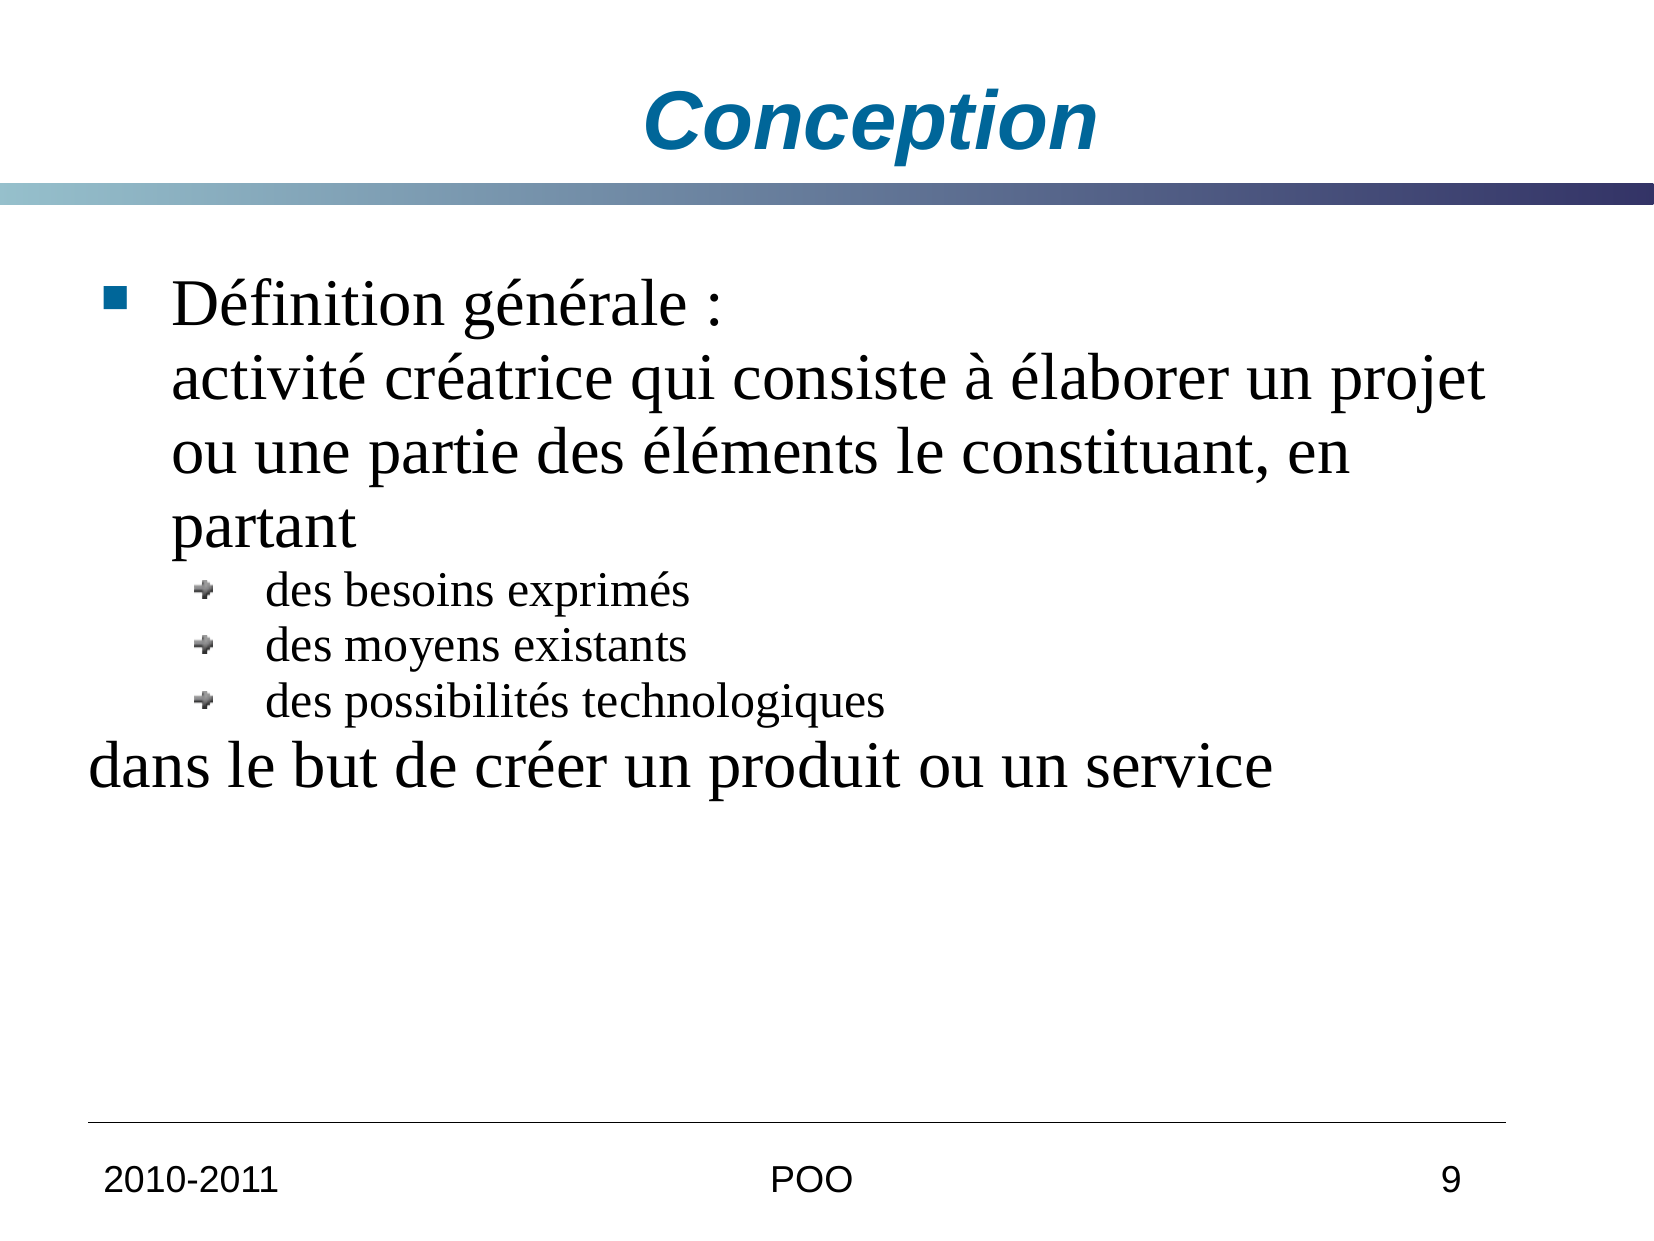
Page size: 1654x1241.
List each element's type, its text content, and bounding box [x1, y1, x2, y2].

list Définition générale : activité créatrice qui consiste à élaborer un projet ou une partie des éléments le constituant, en partant des besoins exprimés des moyens existants des possibilités technologiques dans le but de créer un produit ou un service [88, 265, 1499, 805]
title Conception [236, 9, 1506, 232]
